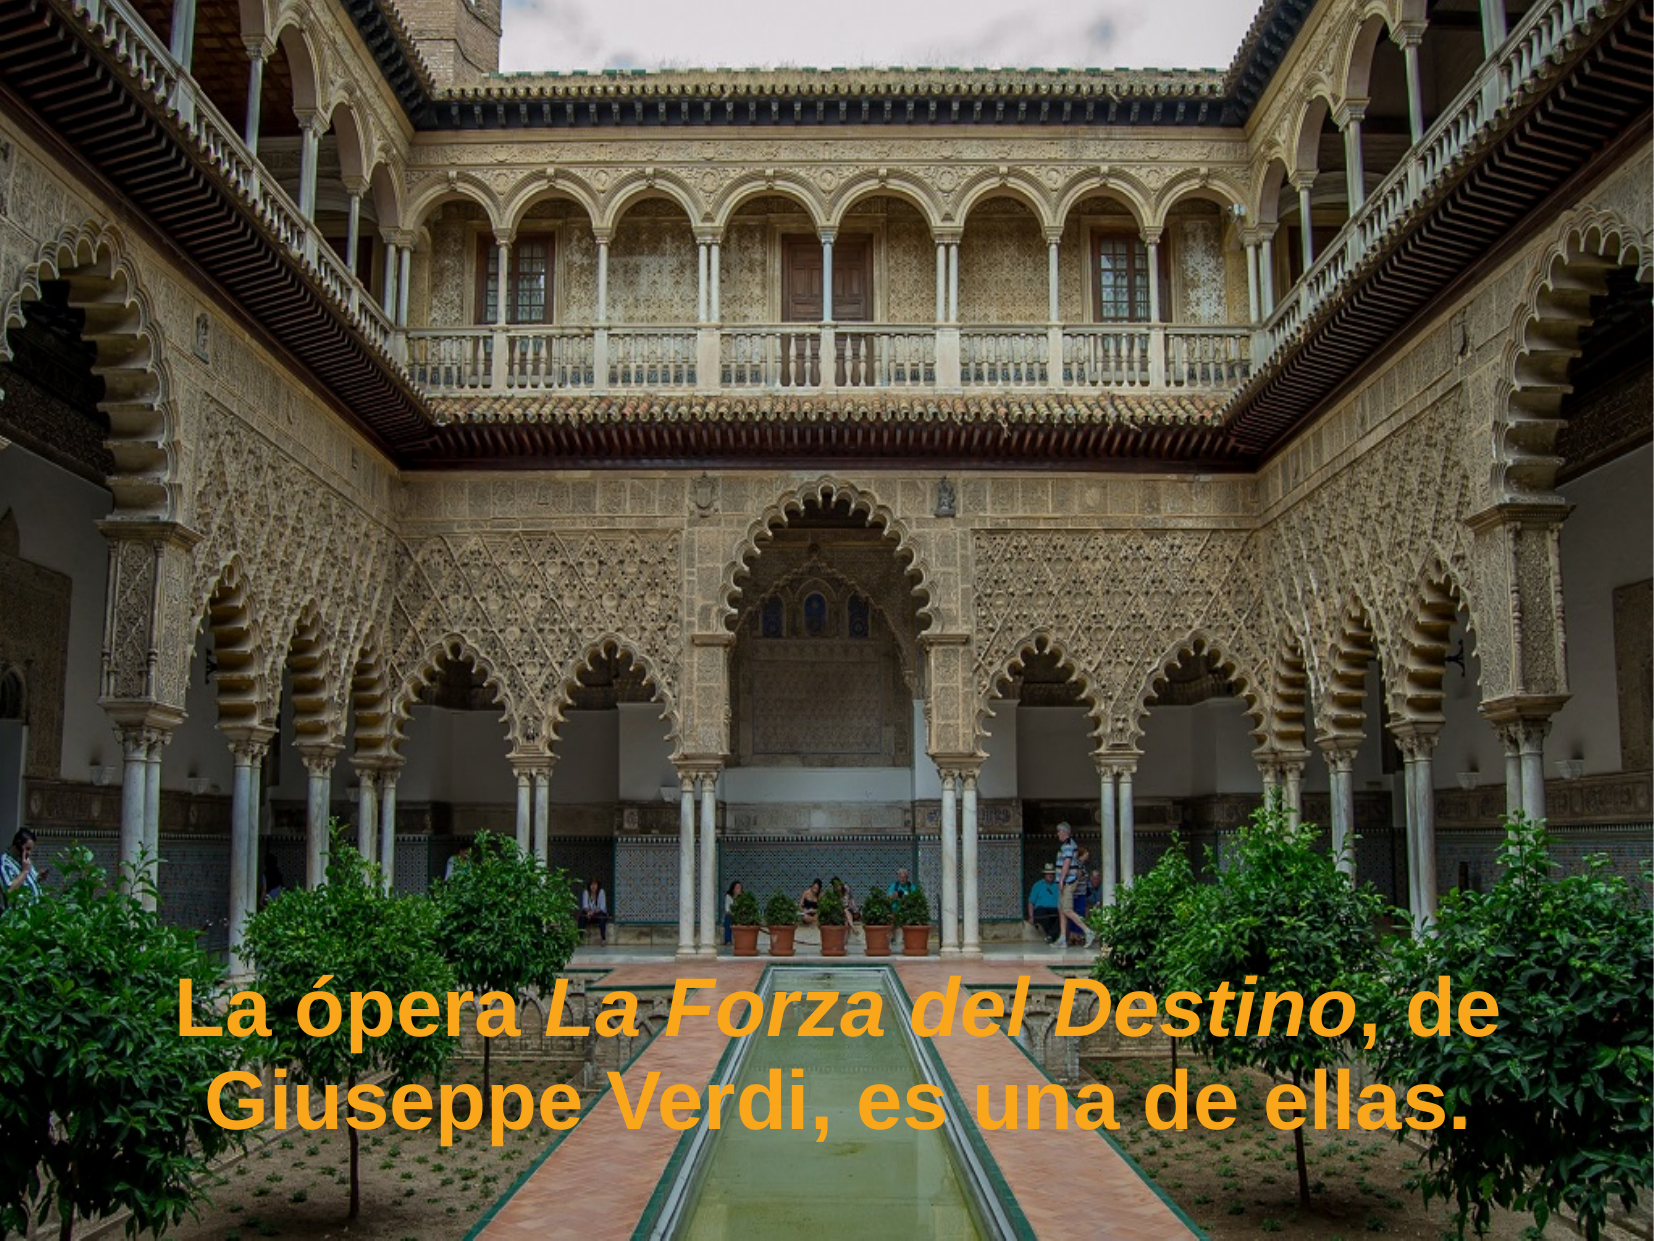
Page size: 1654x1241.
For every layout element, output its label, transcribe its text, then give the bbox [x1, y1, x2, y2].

title La ópera La Forza del Destino, de Giuseppe Verdi, es una de ellas. [94, 950, 1583, 1158]
picture [0, 0, 1654, 1241]
